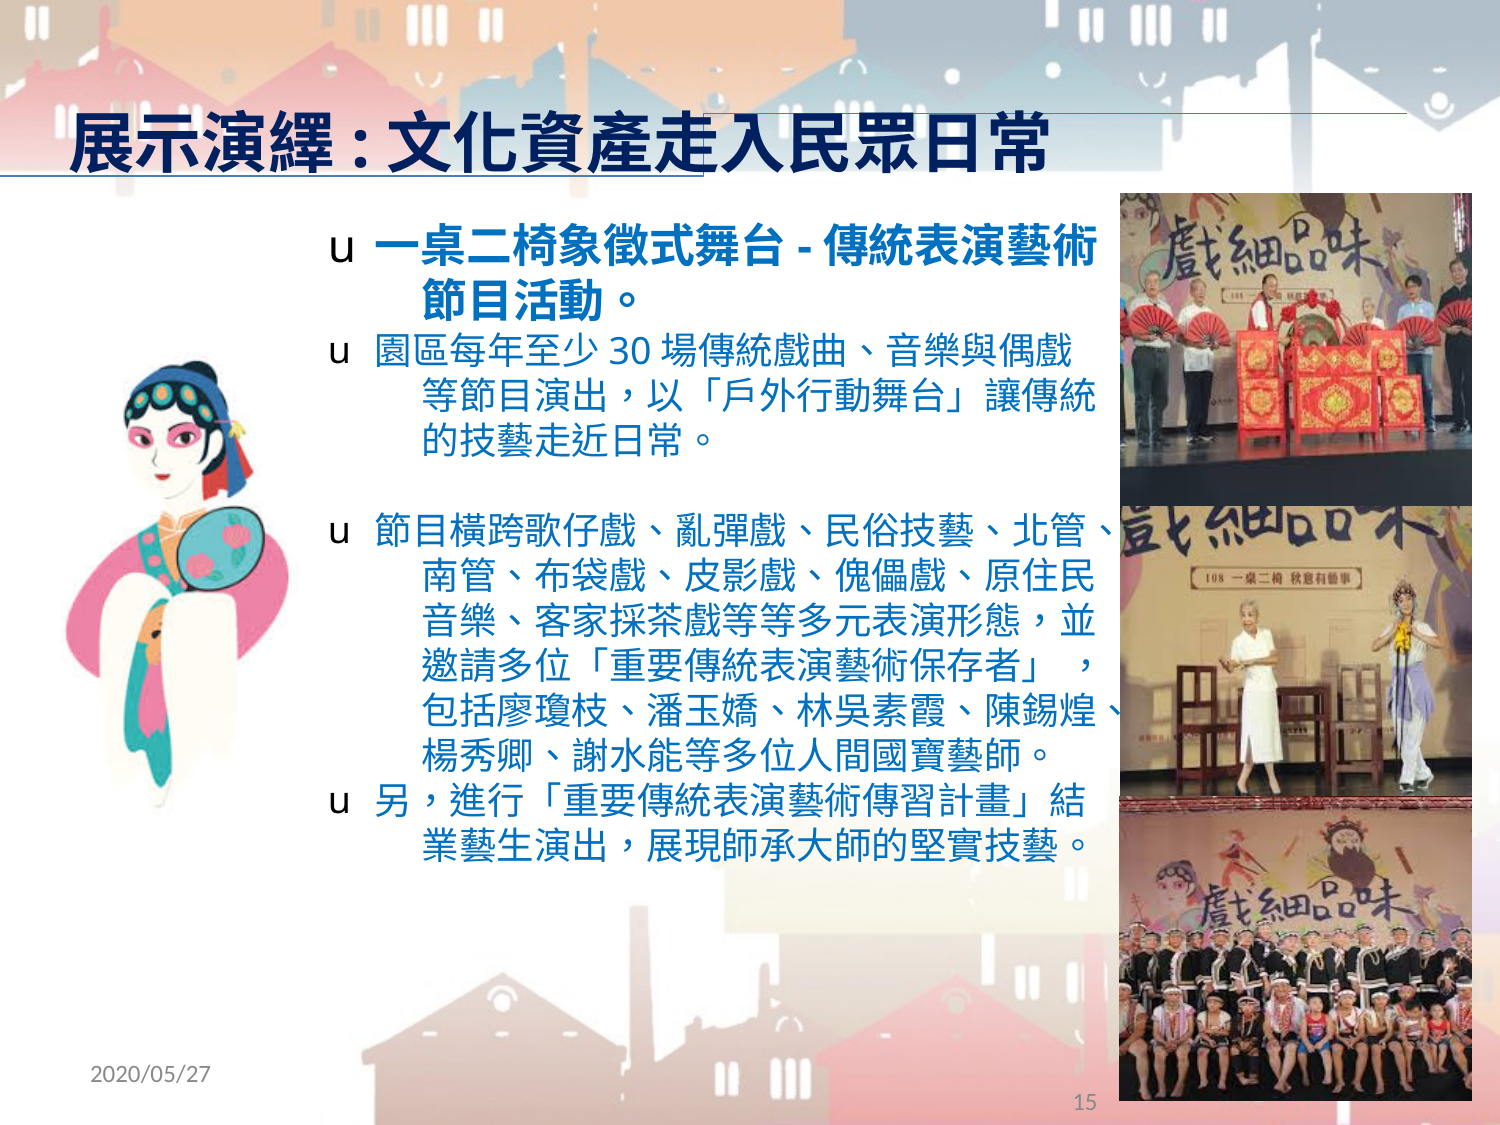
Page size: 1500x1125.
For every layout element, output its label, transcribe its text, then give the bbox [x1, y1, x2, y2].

picture [48, 352, 306, 833]
text_box 15 [1057, 1070, 1408, 1125]
text_box 一桌二椅象徵式舞台-傳統表演藝術節目活動。 園區每年至少30場傳統戲曲、音樂與偶戲等節目演出，以「戶外行動舞台」讓傳統的技藝走近日常。 節目橫跨歌仔戲、亂彈戲、民俗技藝、北管、南管、布袋戲、皮影戲、傀儡戲、原住民音樂、客家採茶戲等等多元表演形態，並邀請多位「重要傳統表演藝術保存者」 ，包括廖瓊枝、潘玉嬌、林吳素霞、陳錫煌、楊秀卿、謝水能等多位人間國寶藝師。 另，進行「重要傳統表演藝術傳習計畫」結業藝生演出，展現師承大師的堅實技藝。 [312, 209, 1117, 882]
picture [1119, 193, 1472, 1101]
text_box 2020/05/27 [75, 1042, 426, 1103]
text_box 展示演繹:文化資產走入民眾日常 [53, 93, 1199, 190]
